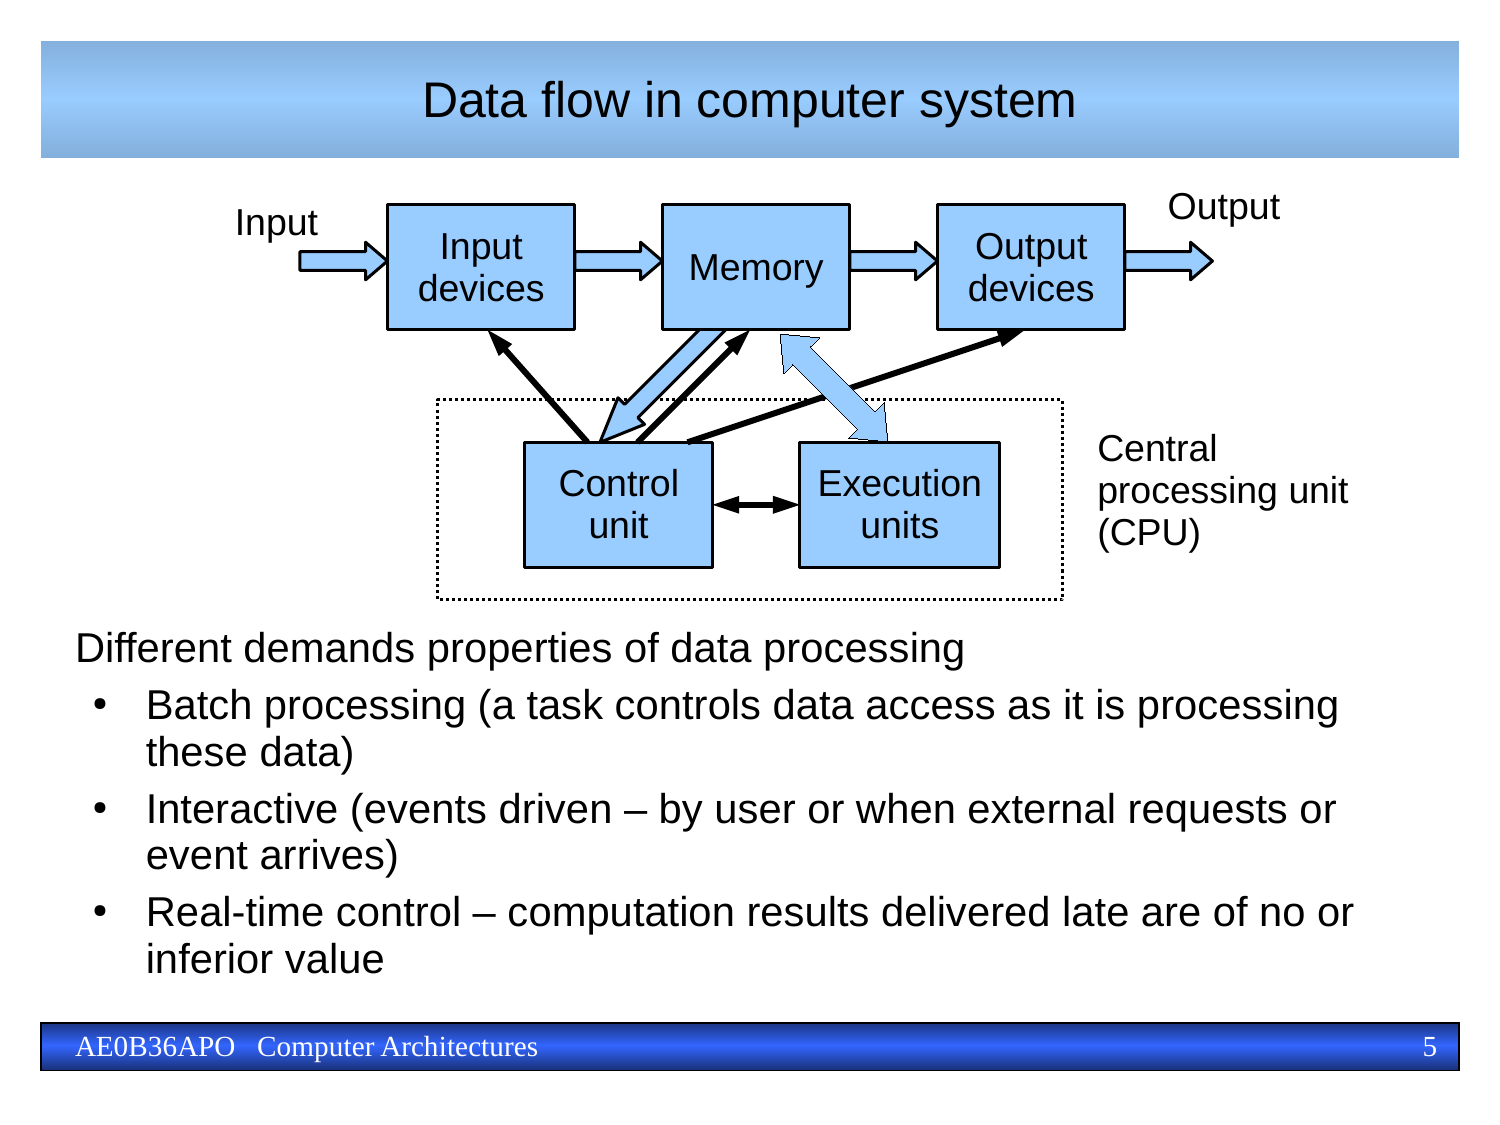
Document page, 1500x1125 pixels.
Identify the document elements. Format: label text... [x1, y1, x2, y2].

text_box Control unit [524, 442, 713, 568]
text_box Central processing unit (CPU) [1079, 417, 1413, 565]
text_box [850, 242, 938, 280]
text_box Input [217, 191, 363, 255]
text_box Output devices [937, 204, 1125, 330]
text_box [1124, 242, 1213, 280]
text_box Output [1149, 174, 1346, 238]
text_box Memory [662, 204, 850, 330]
title Data flow in computer system [41, 41, 1459, 158]
text_box Input devices [387, 204, 575, 330]
text_box [574, 242, 662, 280]
text_box [599, 330, 726, 443]
text_box [299, 242, 388, 280]
text_box [780, 334, 888, 442]
text_box Execution units [799, 442, 1000, 568]
list Different demands properties of data processing Batch processing (a task controls data access as it is processing these data) Interactive (events driven – by user or when external requests or event arrives) Real-time control – computation results delivered late are of no or inferior value [75, 624, 1426, 1000]
